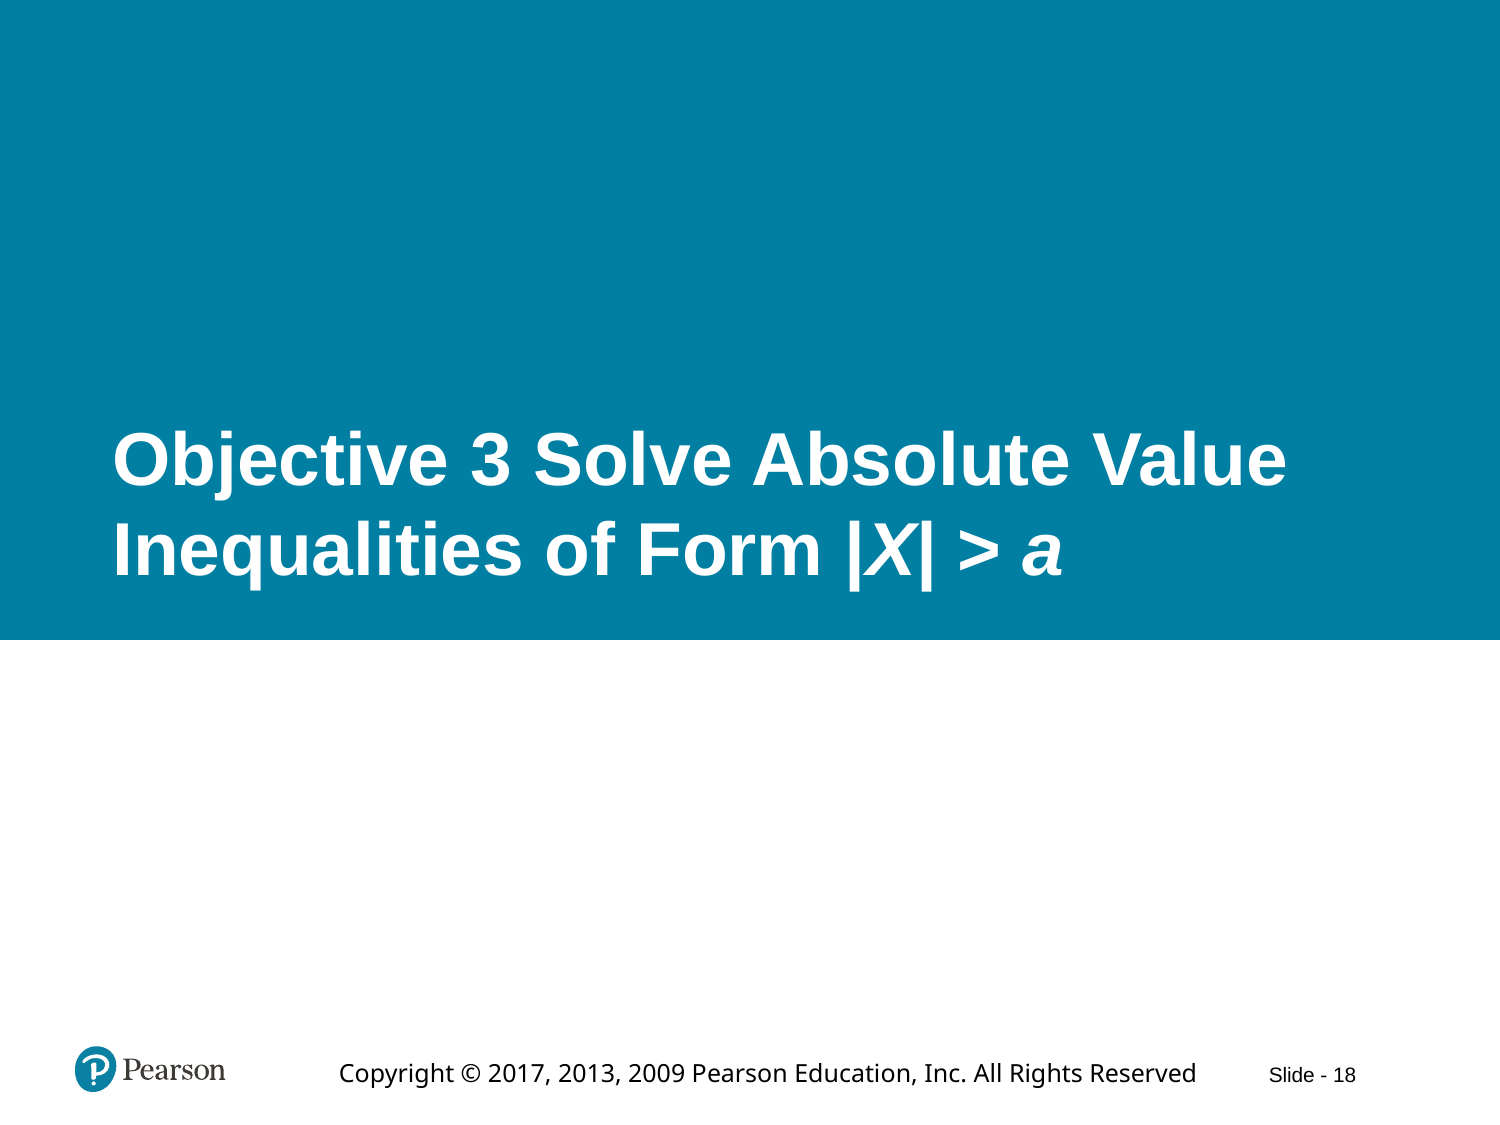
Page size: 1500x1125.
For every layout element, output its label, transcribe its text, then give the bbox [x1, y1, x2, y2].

title Objective 3 Solve Absolute Value Inequalities of Form |X| > a [112, 125, 1388, 591]
